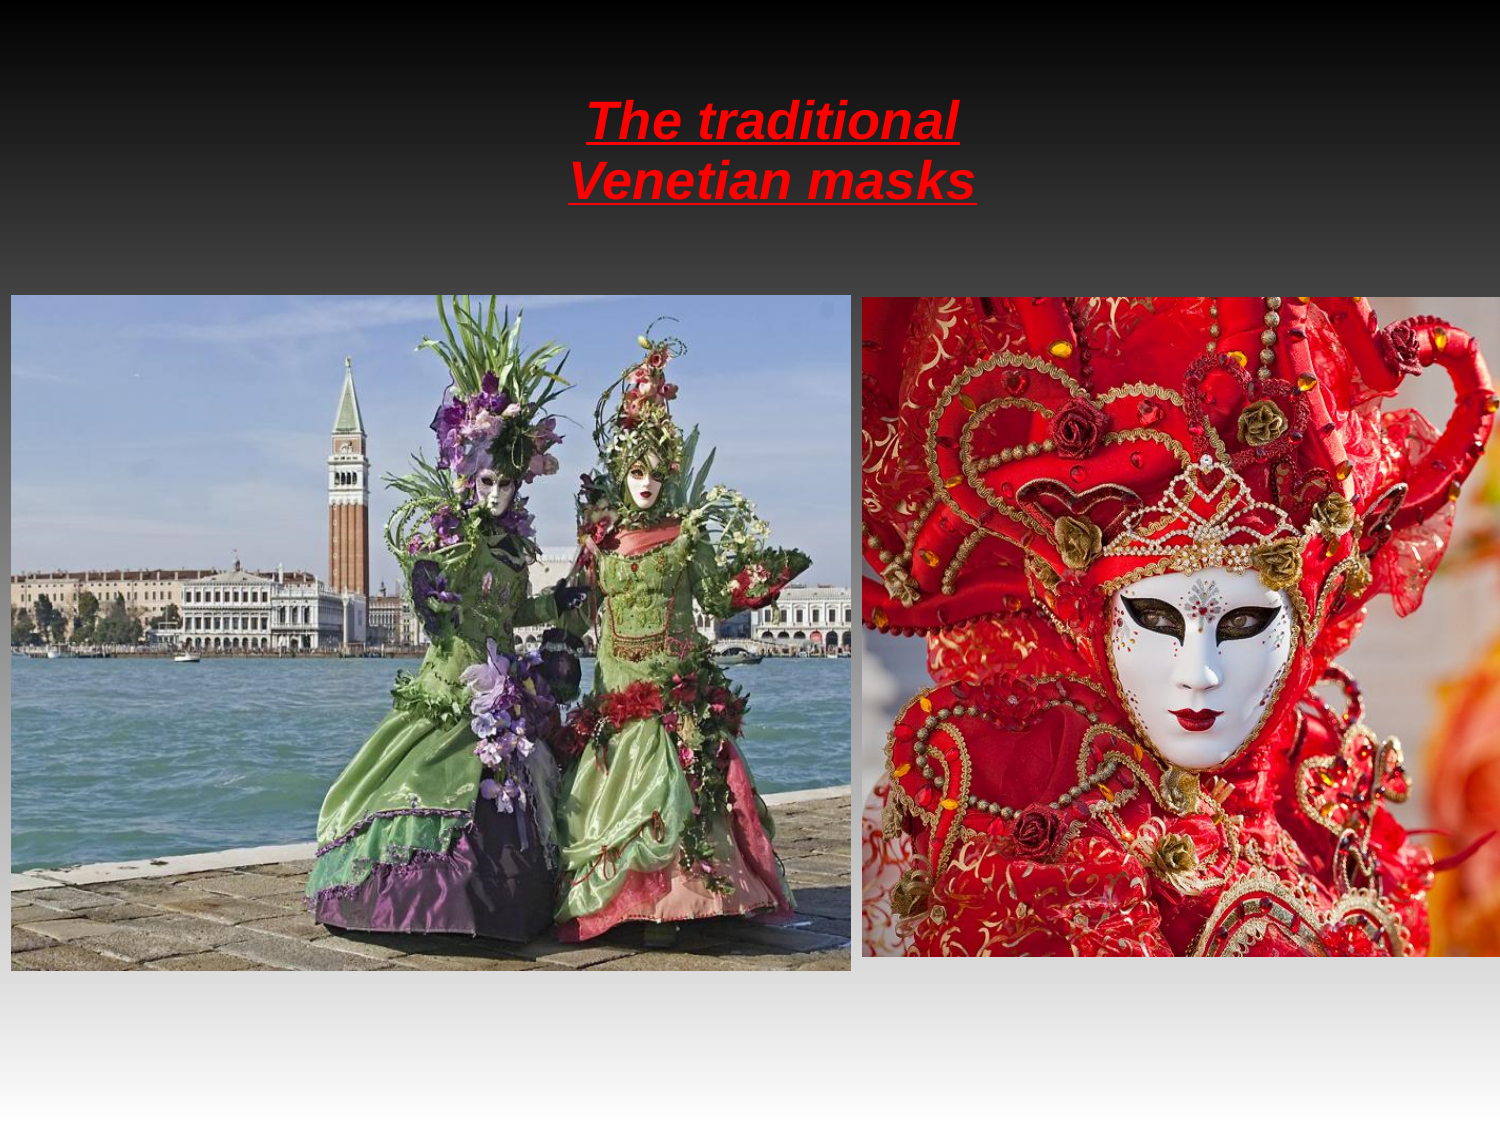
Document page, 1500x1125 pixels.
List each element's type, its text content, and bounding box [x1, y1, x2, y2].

text_box The traditional Venetian masks [482, 82, 1063, 221]
picture [862, 297, 1500, 957]
picture [11, 295, 851, 971]
